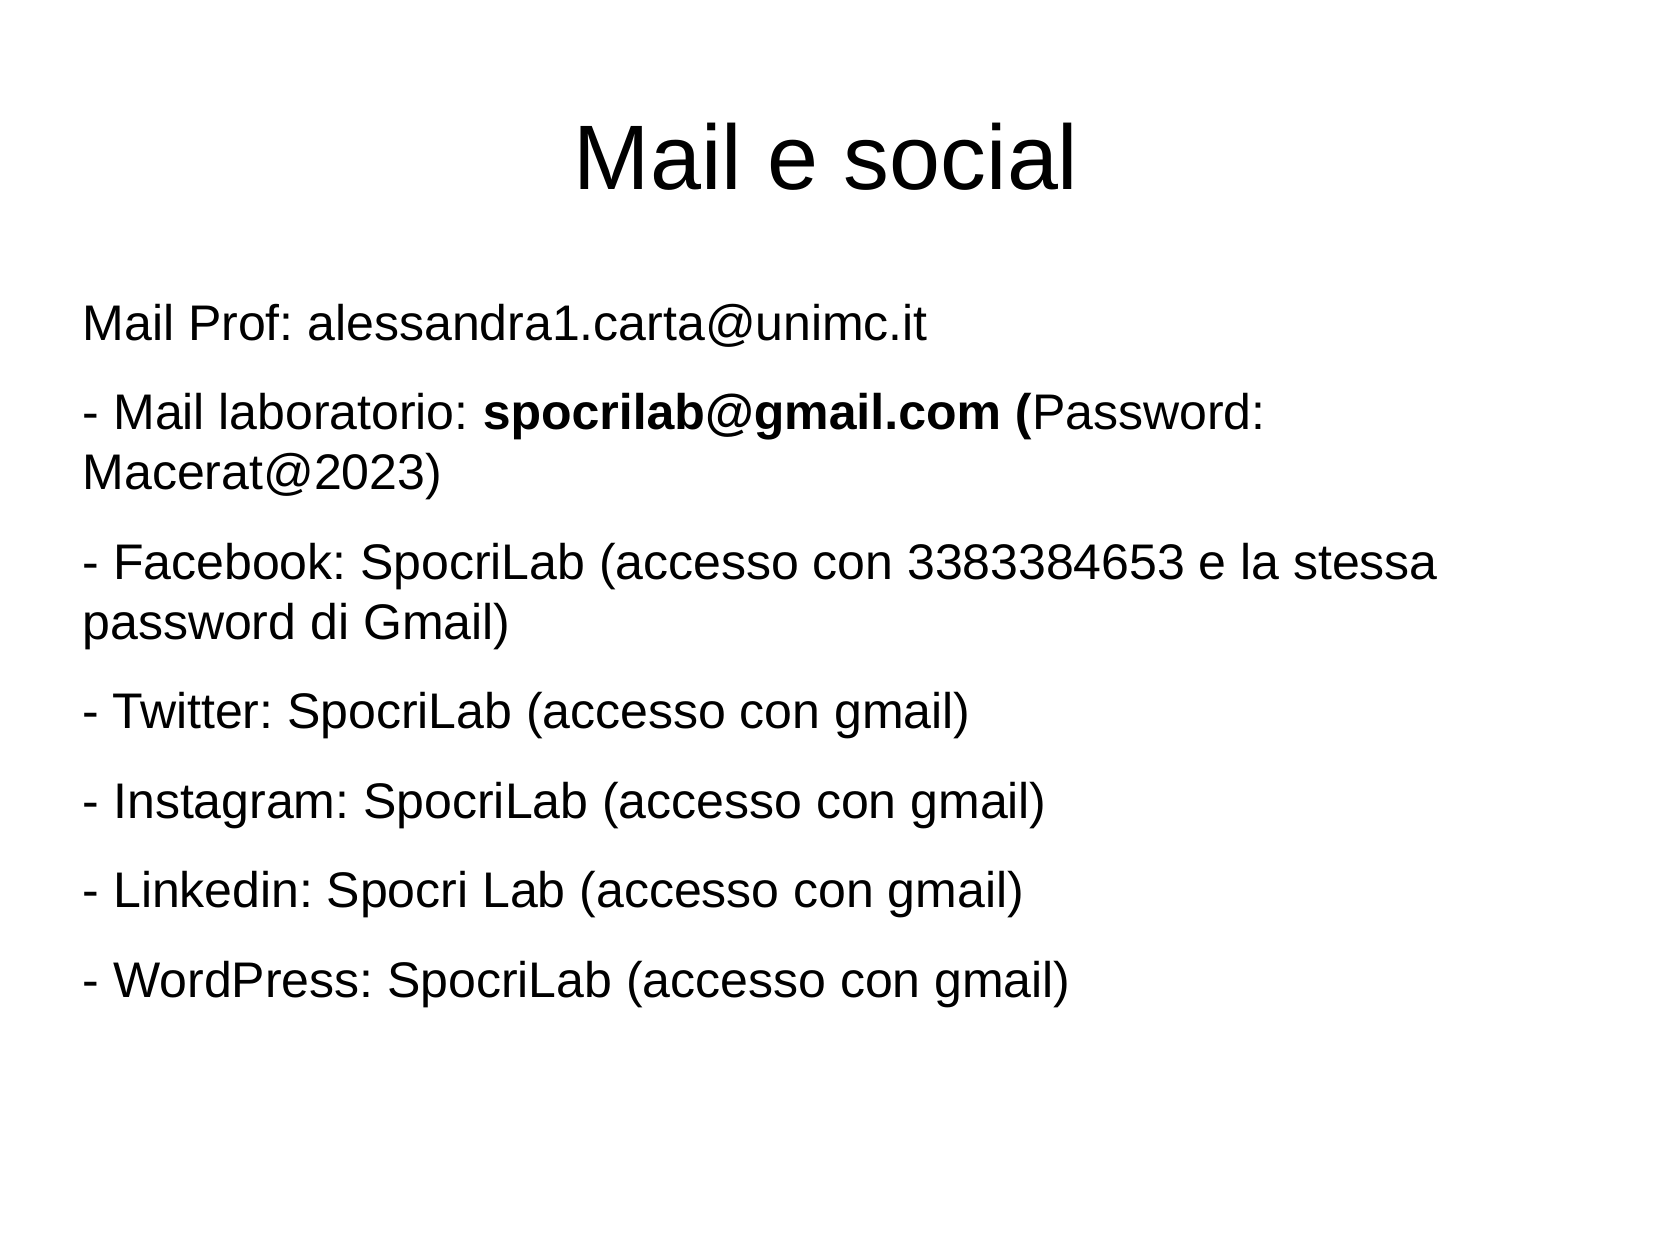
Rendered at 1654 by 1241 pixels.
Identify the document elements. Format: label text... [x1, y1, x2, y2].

list Mail Prof: alessandra1.carta@unimc.it - Mail laboratorio: spocrilab@gmail.com (Password: Macerat@2023) - Facebook: SpocriLab (accesso con 3383384653 e la stessa password di Gmail) - Twitter: SpocriLab (accesso con gmail) - Instagram: SpocriLab (accesso con gmail) - Linkedin: Spocri Lab (accesso con gmail) - WordPress: SpocriLab (accesso con gmail) [82, 290, 1571, 1115]
title Mail e social [82, 49, 1571, 257]
